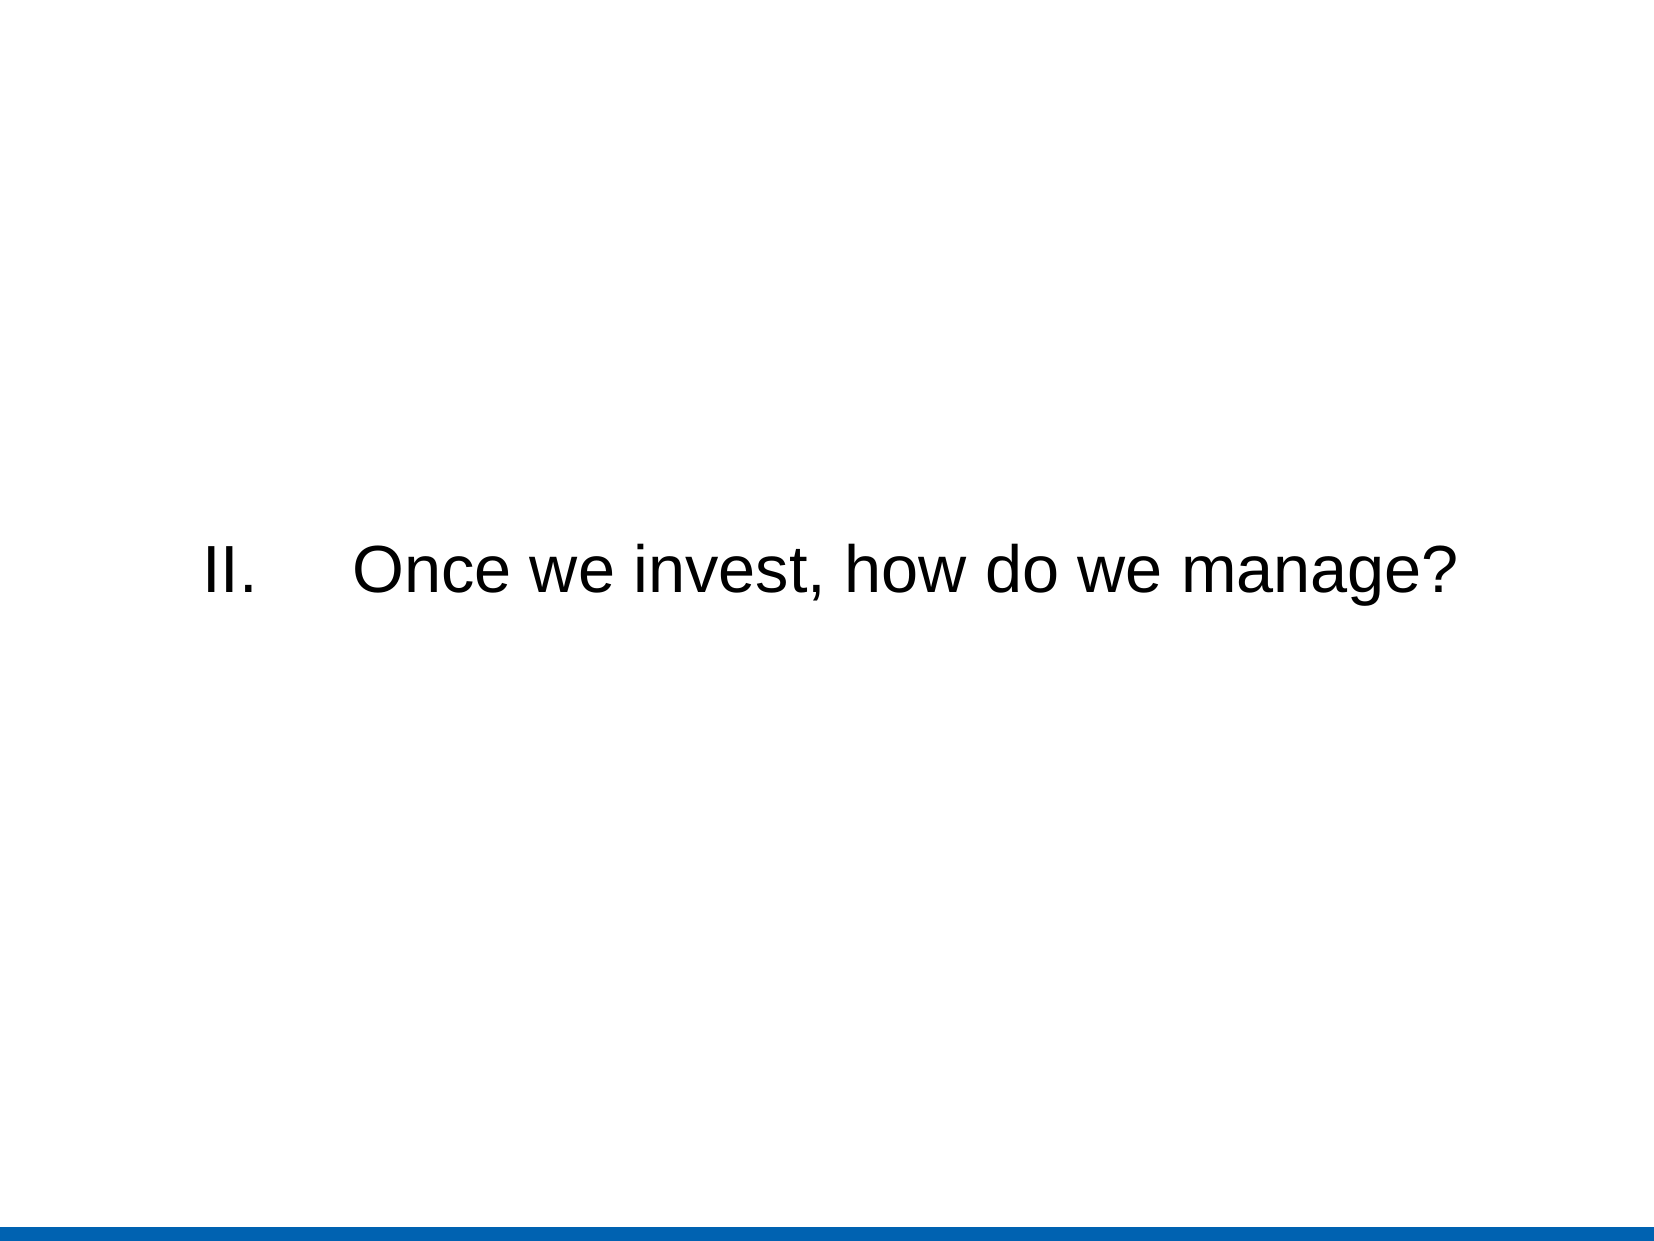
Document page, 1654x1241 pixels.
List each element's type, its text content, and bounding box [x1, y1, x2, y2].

text_box II. Once we invest, how do we manage? [187, 525, 1501, 615]
